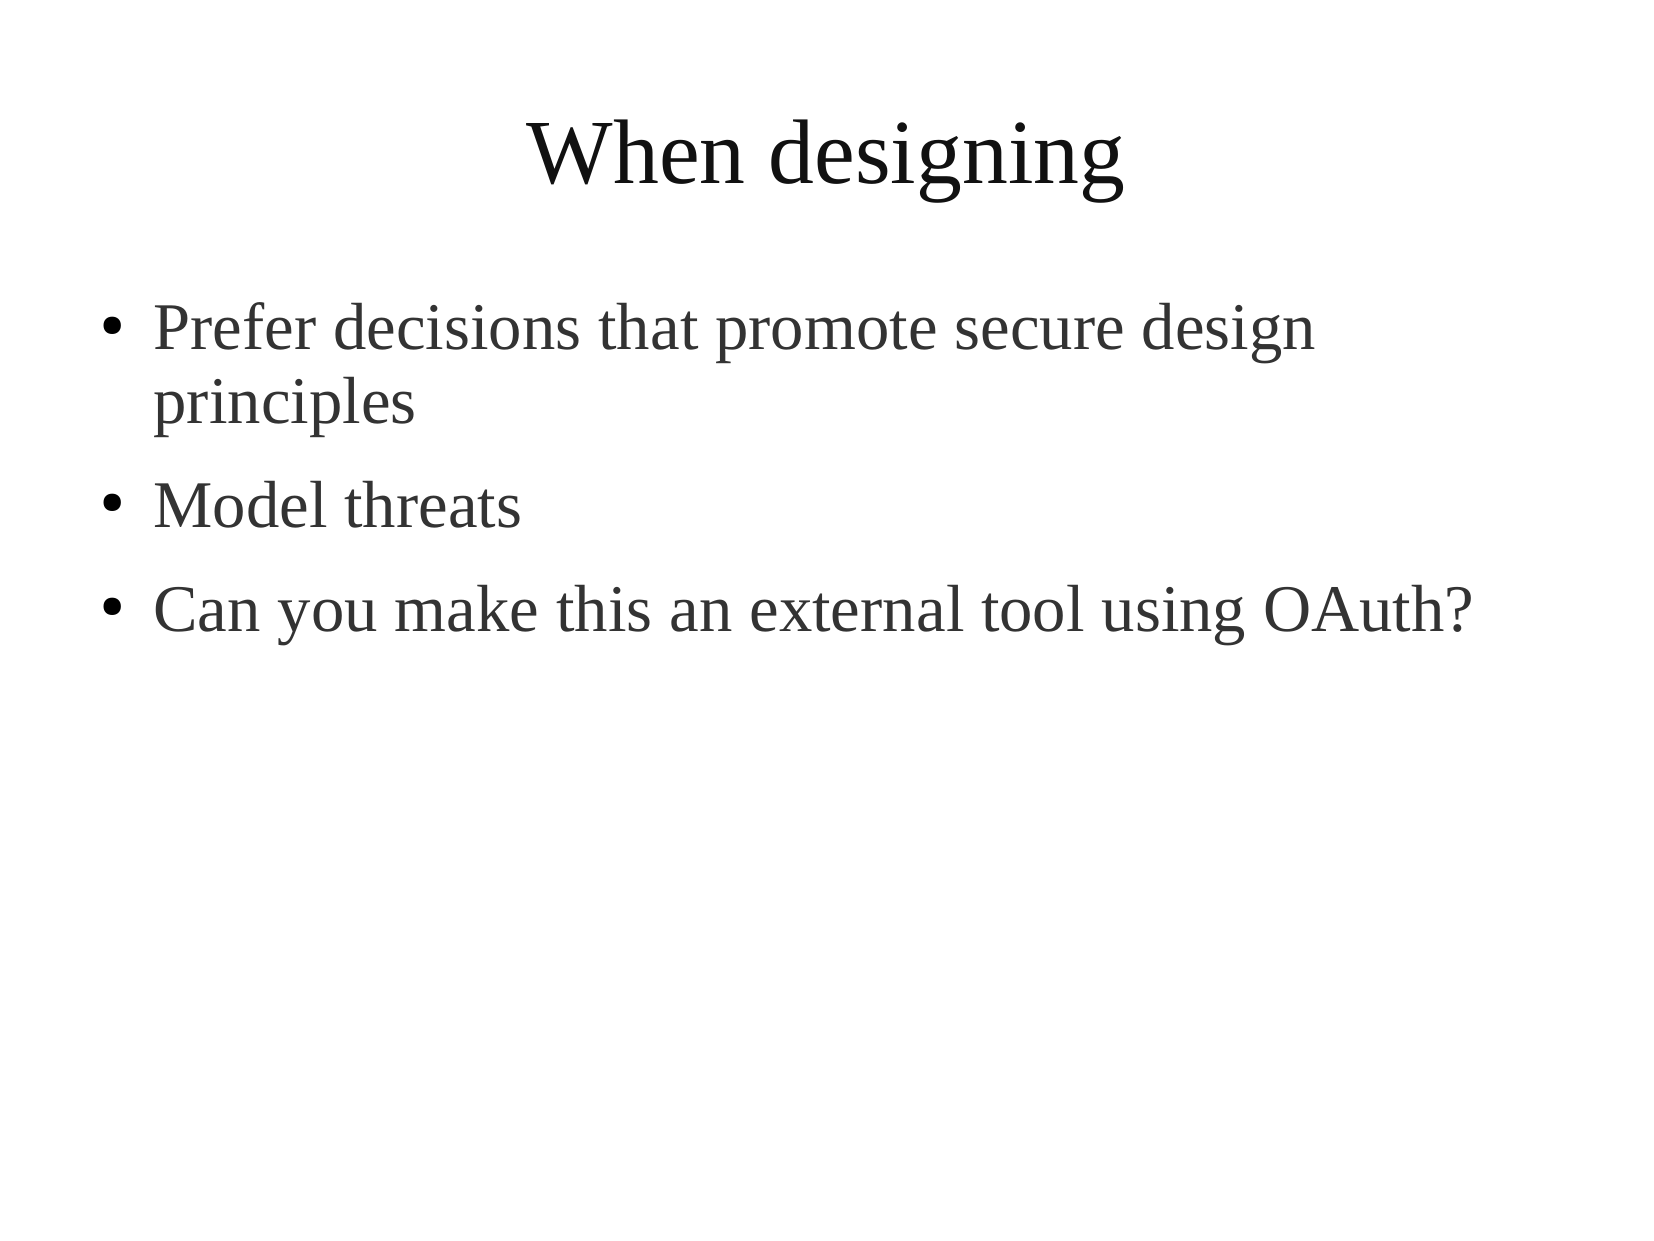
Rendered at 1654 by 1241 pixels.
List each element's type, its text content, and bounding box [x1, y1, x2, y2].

title When designing [82, 49, 1571, 257]
list Prefer decisions that promote secure design principles Model threats Can you make this an external tool using OAuth? [82, 290, 1538, 1010]
